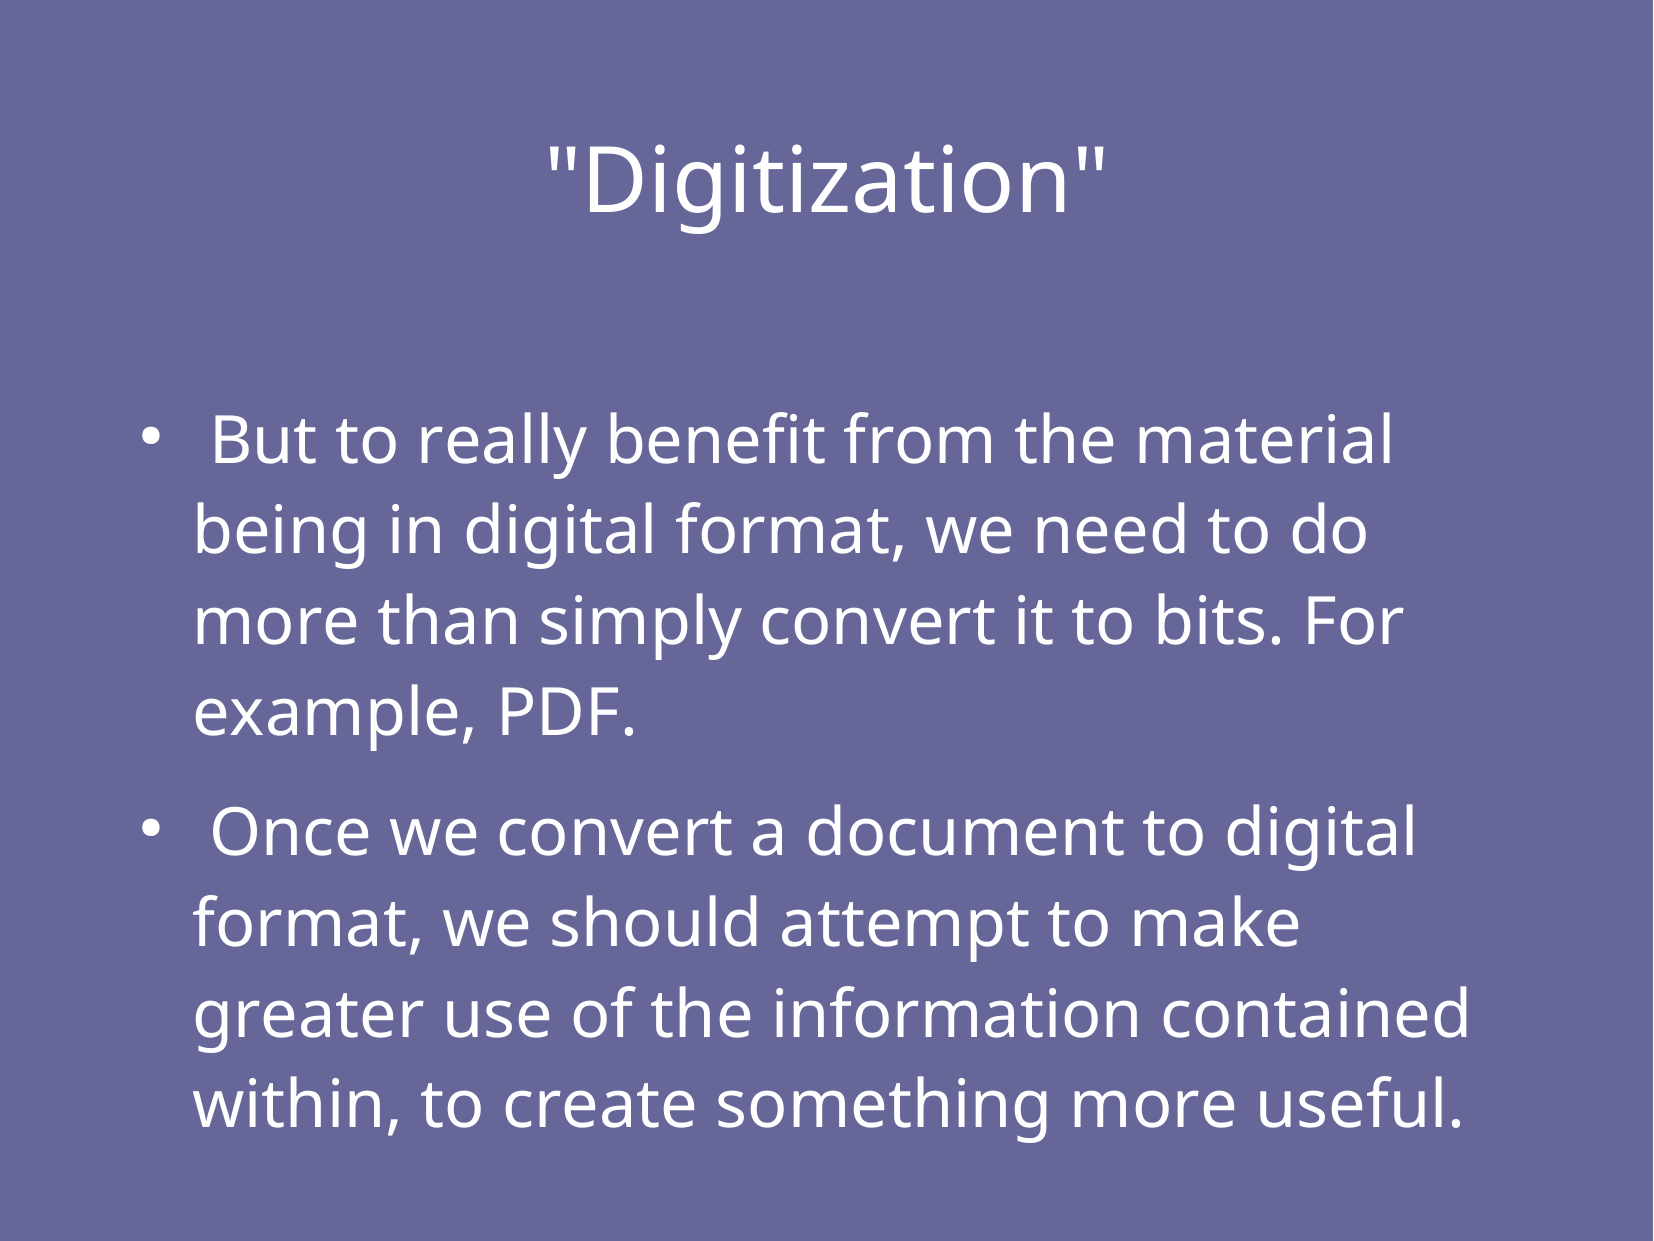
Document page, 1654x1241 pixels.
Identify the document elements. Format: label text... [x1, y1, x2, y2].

list But to really benefit from the material being in digital format, we need to do more than simply convert it to bits. For example, PDF. Once we convert a document to digital format, we should attempt to make greater use of the information contained within, to create something more useful. [121, 391, 1533, 1174]
title "Digitization" [121, 73, 1534, 281]
